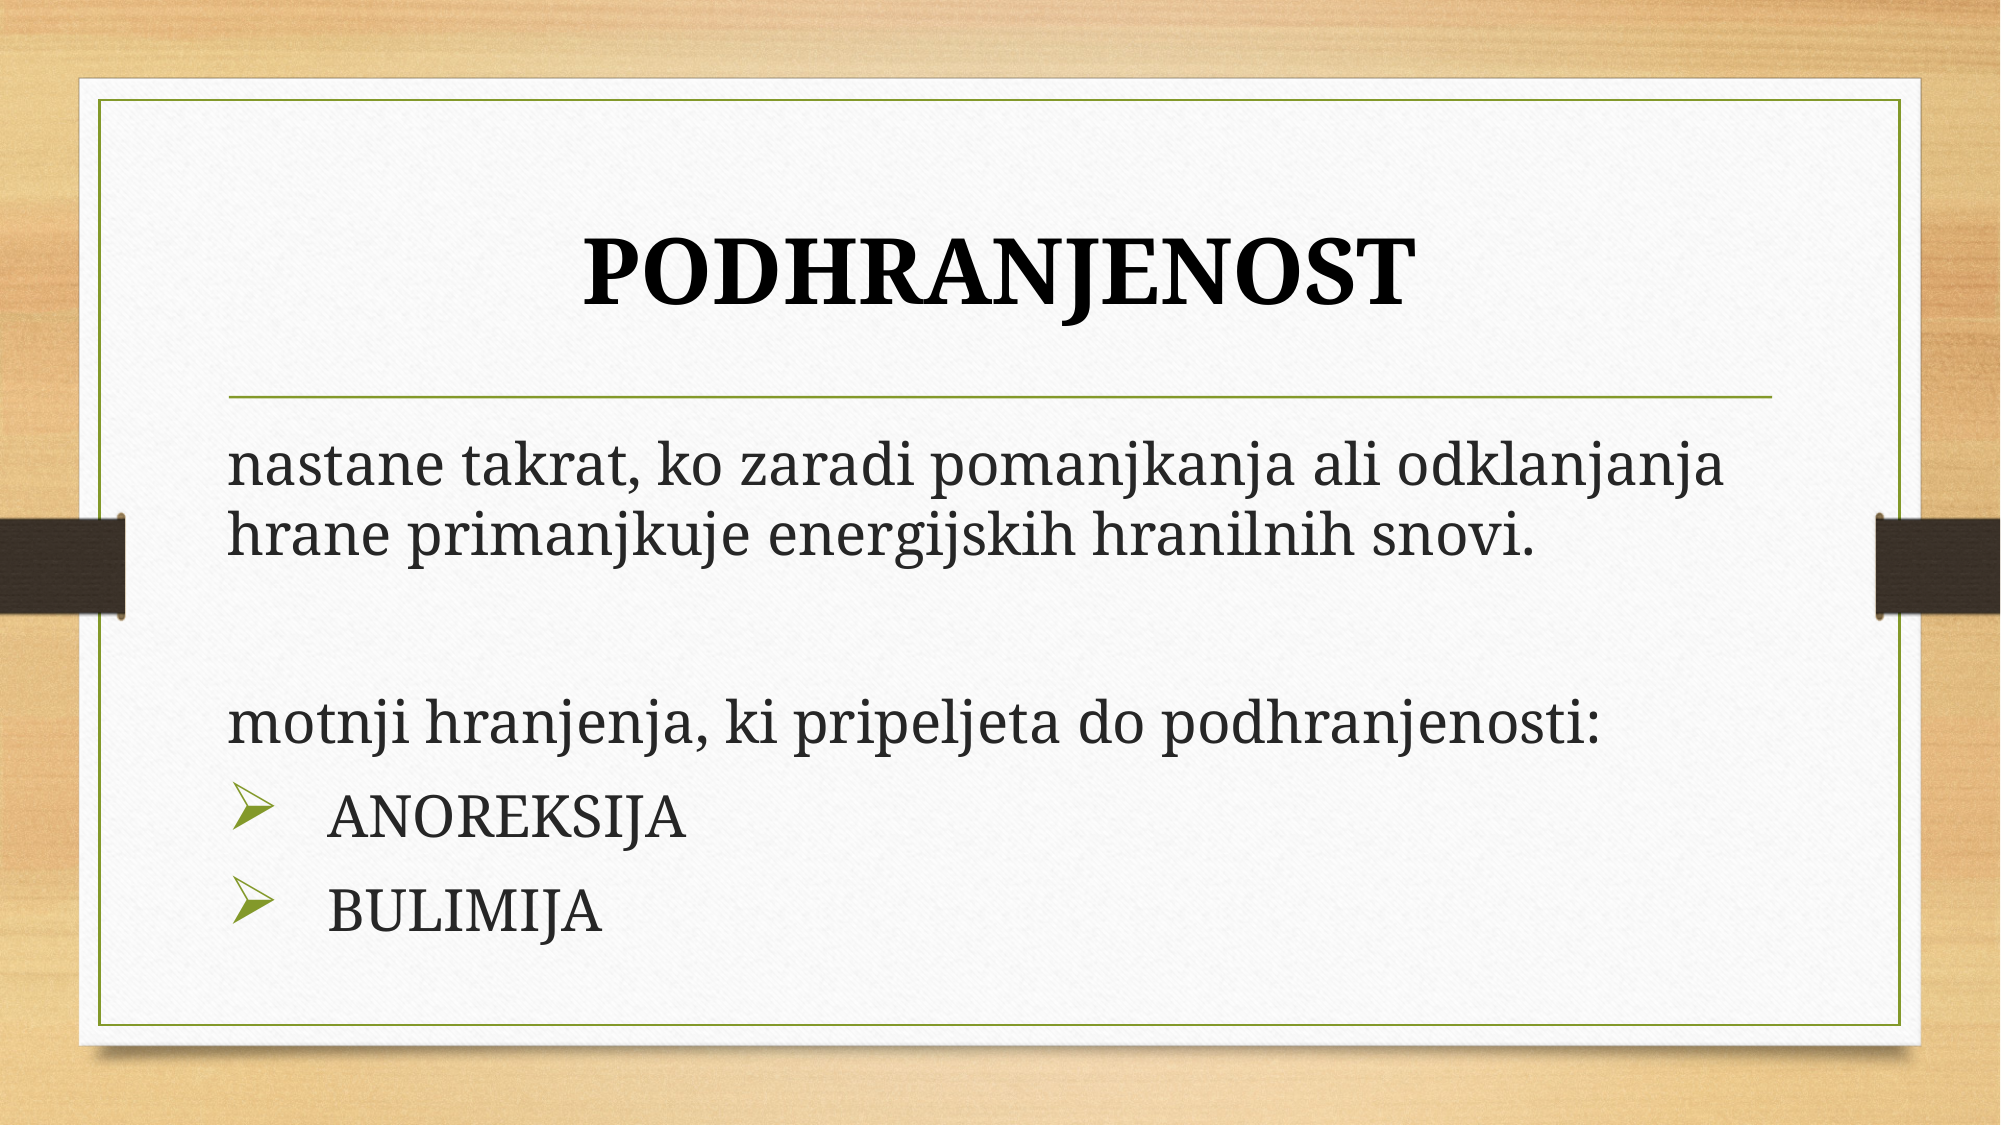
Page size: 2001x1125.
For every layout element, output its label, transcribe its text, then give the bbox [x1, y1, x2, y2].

list nastane takrat, ko zaradi pomanjkanja ali odklanjanja hrane primanjkuje energijskih hranilnih snovi. motnji hranjenja, ki pripeljeta do podhranjenosti: ANOREKSIJA BULIMIJA [212, 419, 1788, 964]
title PODHRANJENOST [212, 161, 1788, 375]
picture [0, 0, 2001, 1125]
